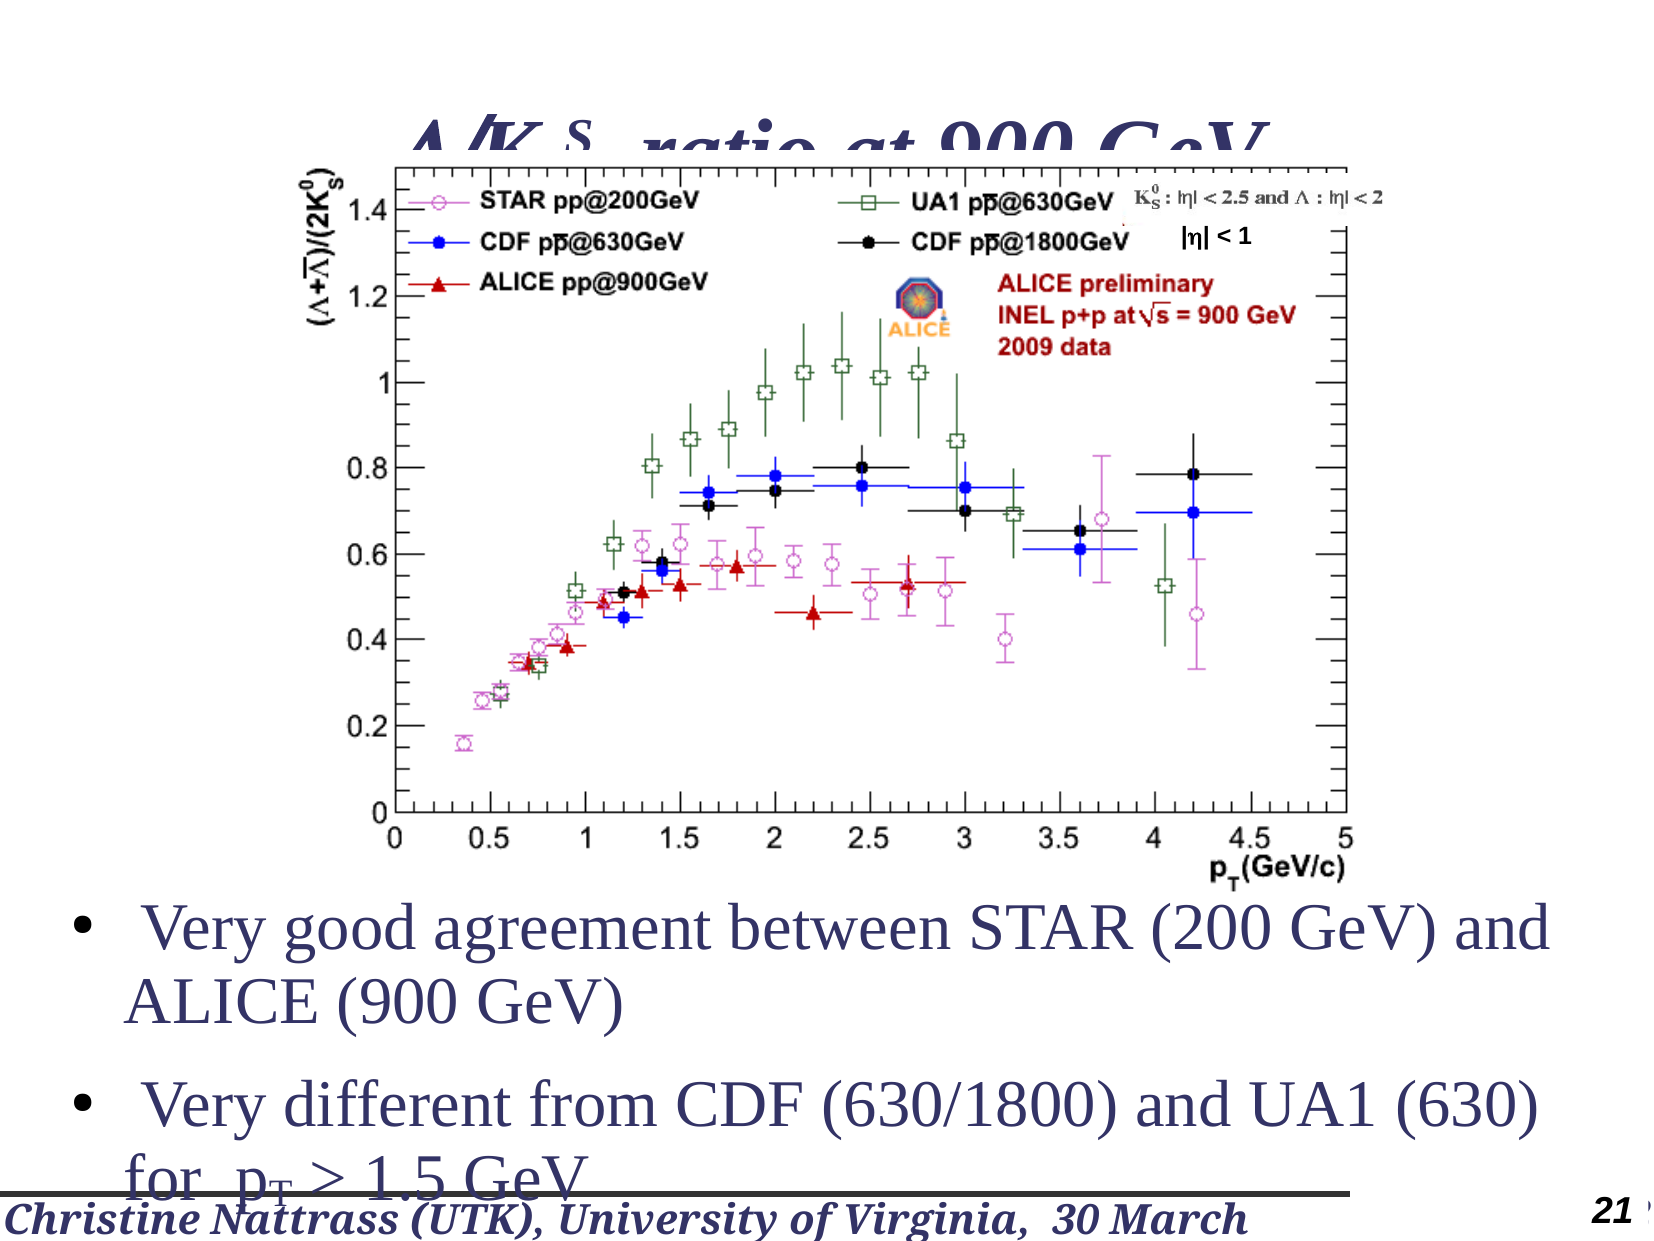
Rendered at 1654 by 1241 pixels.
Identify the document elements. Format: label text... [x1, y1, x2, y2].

text_box || < 1 [1165, 215, 1268, 258]
text_box 21 [1573, 1181, 1649, 1239]
title K0Sratio at 900 GeV [82, 49, 1571, 257]
picture [283, 150, 1388, 889]
list Very good agreement between STAR (200 GeV) and ALICE (900 GeV) Very different from CDF (630/1800) and UA1 (630) for pT > 1.5 GeV - UA1(630) and CDF(630) don’t agree either … Different triggers, acceptance, feed-down correction? [53, 889, 1606, 1241]
